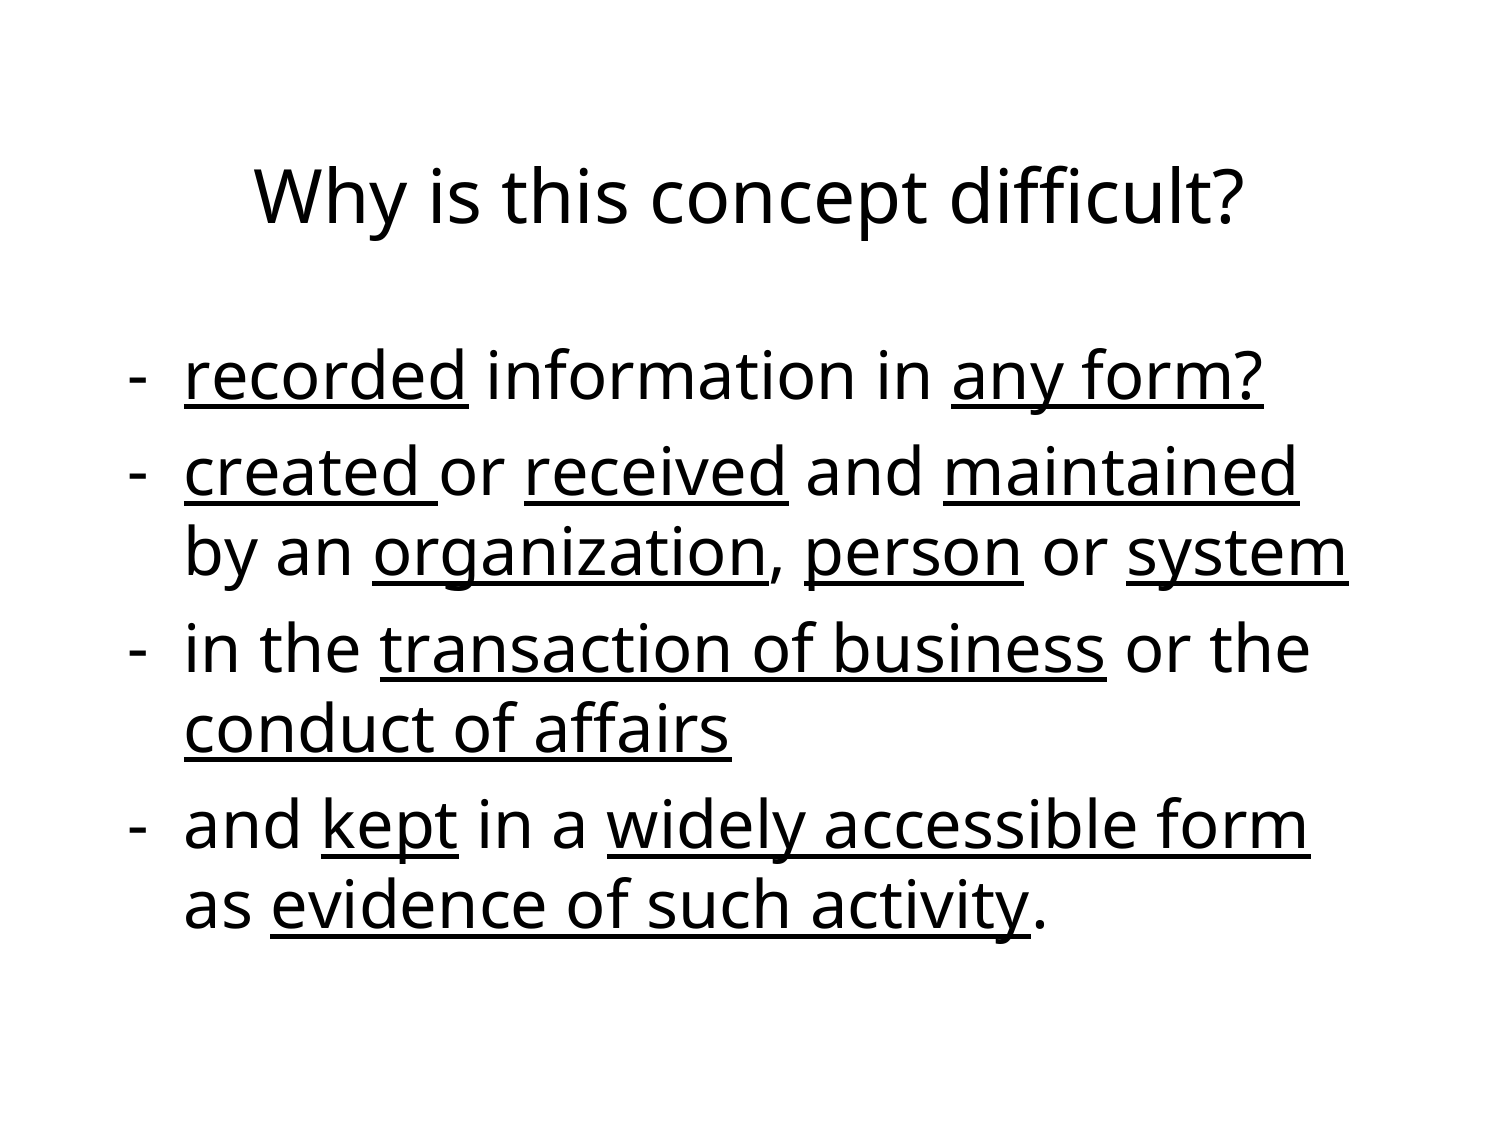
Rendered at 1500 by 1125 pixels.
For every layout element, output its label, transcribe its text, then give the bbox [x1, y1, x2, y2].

list recorded information in any form? created or received and maintained by an organization, person or system in the transaction of business or the conduct of affairs and kept in a widely accessible form as evidence of such activity. [112, 324, 1388, 1001]
title Why is this concept difficult? [112, 99, 1388, 288]
